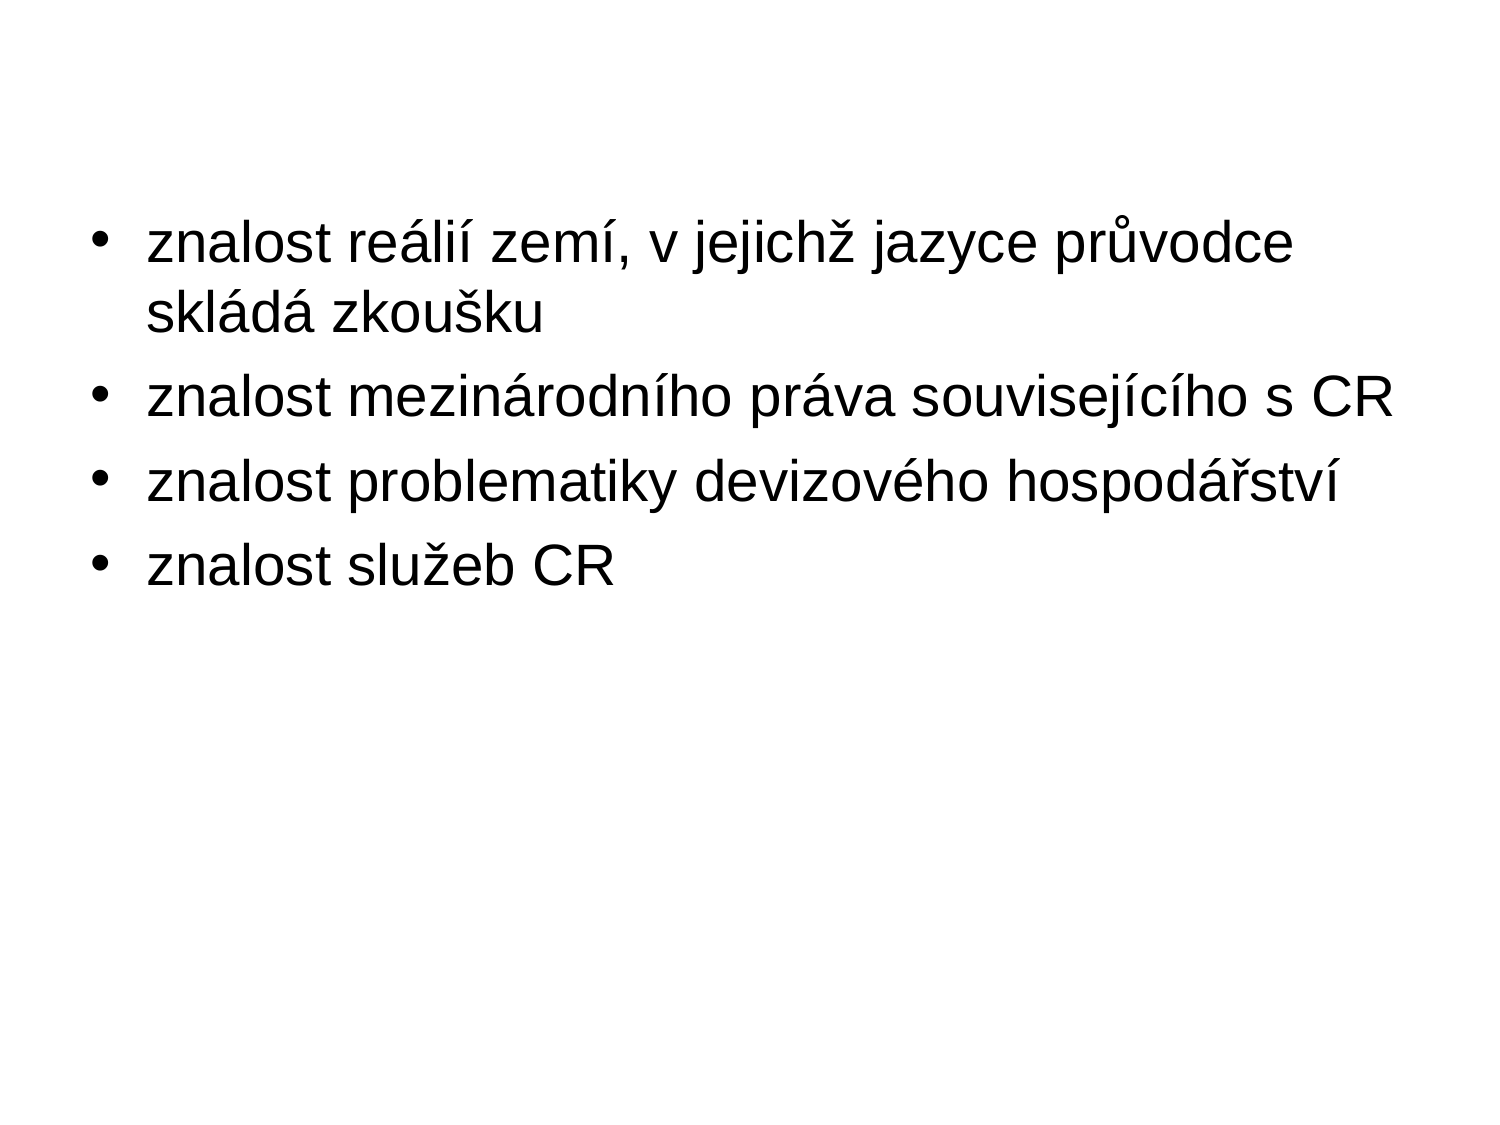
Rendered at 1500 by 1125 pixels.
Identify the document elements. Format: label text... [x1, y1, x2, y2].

list znalost reálií zemí, v jejichž jazyce průvodce skládá zkoušku znalost mezinárodního práva souvisejícího s CR znalost problematiky devizového hospodářství znalost služeb CR [75, 196, 1426, 1001]
